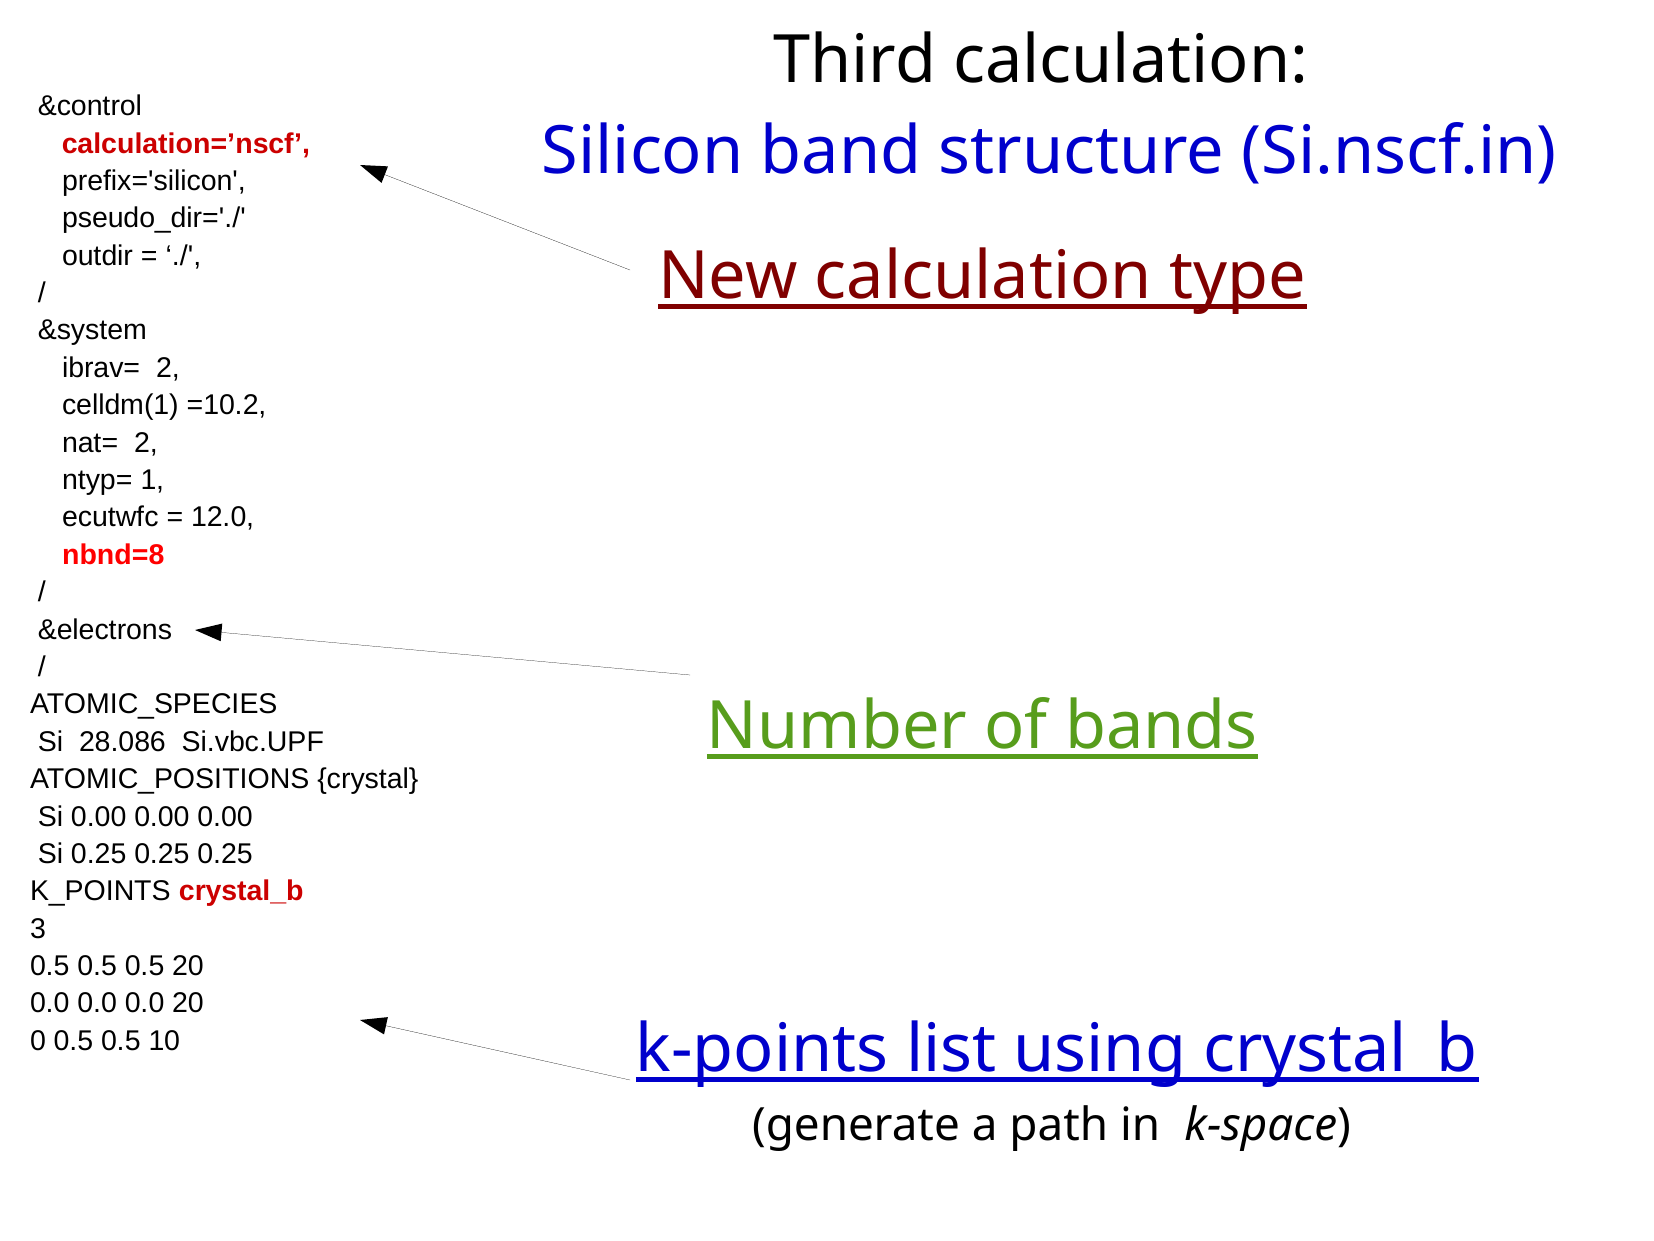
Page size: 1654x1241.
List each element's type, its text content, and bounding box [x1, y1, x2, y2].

list &control calculation=’nscf’, prefix='silicon', pseudo_dir='./' outdir = ‘./', / &system ibrav= 2, celldm(1) =10.2, nat= 2, ntyp= 1, ecutwfc = 12.0, nbnd=8 / &electrons / ATOMIC_SPECIES Si 28.086 Si.vbc.UPF ATOMIC_POSITIONS {crystal} Si 0.00 0.00 0.00 Si 0.25 0.25 0.25 K_POINTS crystal_b 3 0.5 0.5 0.5 20 0.0 0.0 0.0 20 0 0.5 0.5 10 [30, 90, 631, 1066]
text_box k-points list using crystal_b (generate a path in k-space) [585, 999, 1531, 1155]
title Third calculation: Silicon band structure (Si.nscf.in) [525, 12, 1576, 192]
text_box New calculation type [510, 195, 1456, 351]
text_box Number of bands [510, 645, 1456, 801]
